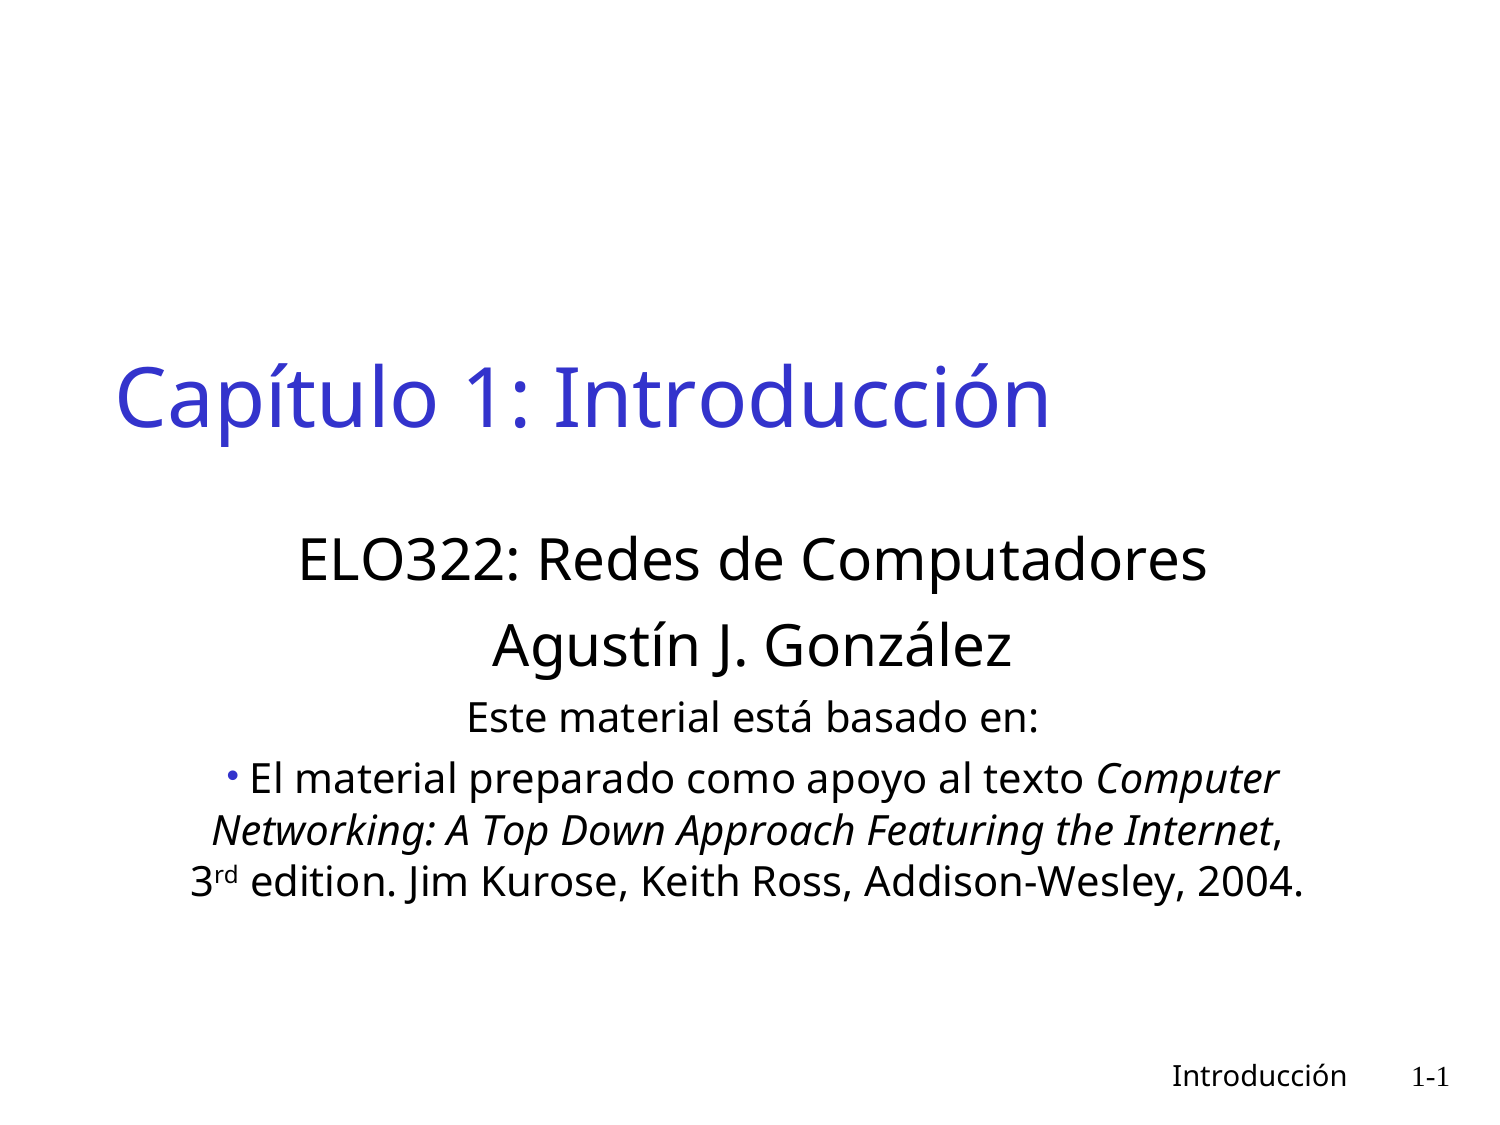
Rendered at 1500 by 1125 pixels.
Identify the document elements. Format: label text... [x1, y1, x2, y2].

text_box ELO322: Redes de Computadores Agustín J. González Este material está basado en: El material preparado como apoyo al texto Computer Networking: A Top Down Approach Featuring the Internet, 3rd edition. Jim Kurose, Keith Ross, Addison-Wesley, 2004. [131, 516, 1375, 1013]
text_box 1-<number> [1362, 1050, 1466, 1125]
title Capítulo 1: Introducción [99, 274, 1375, 517]
text_box Introducción [887, 1050, 1362, 1125]
